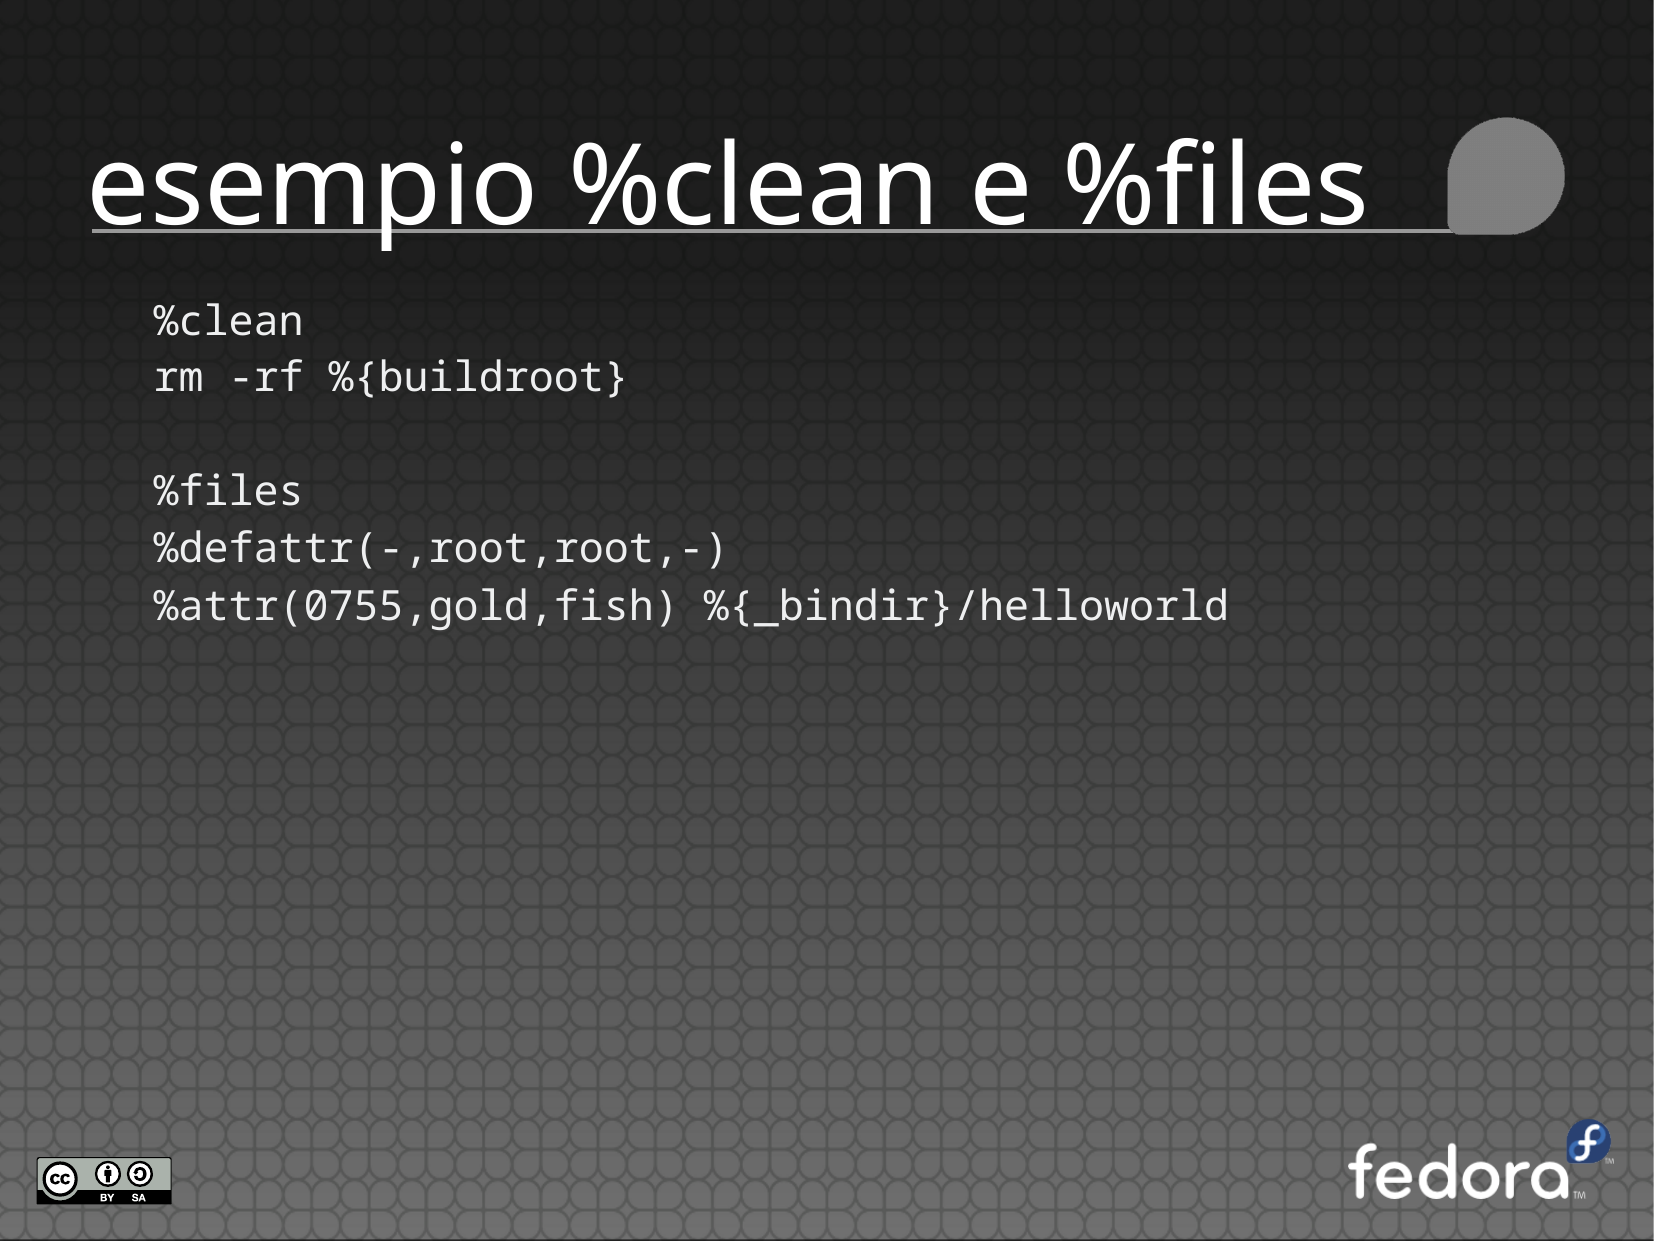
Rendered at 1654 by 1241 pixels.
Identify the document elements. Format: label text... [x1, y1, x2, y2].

title esempio %clean e %files [86, 110, 1576, 251]
picture [0, 0, 1654, 1241]
list %clean rm -rf %{buildroot} %files %defattr(-,root,root,-) %attr(0755,gold,fish) %{_bindir}/helloworld [82, 290, 1571, 1109]
